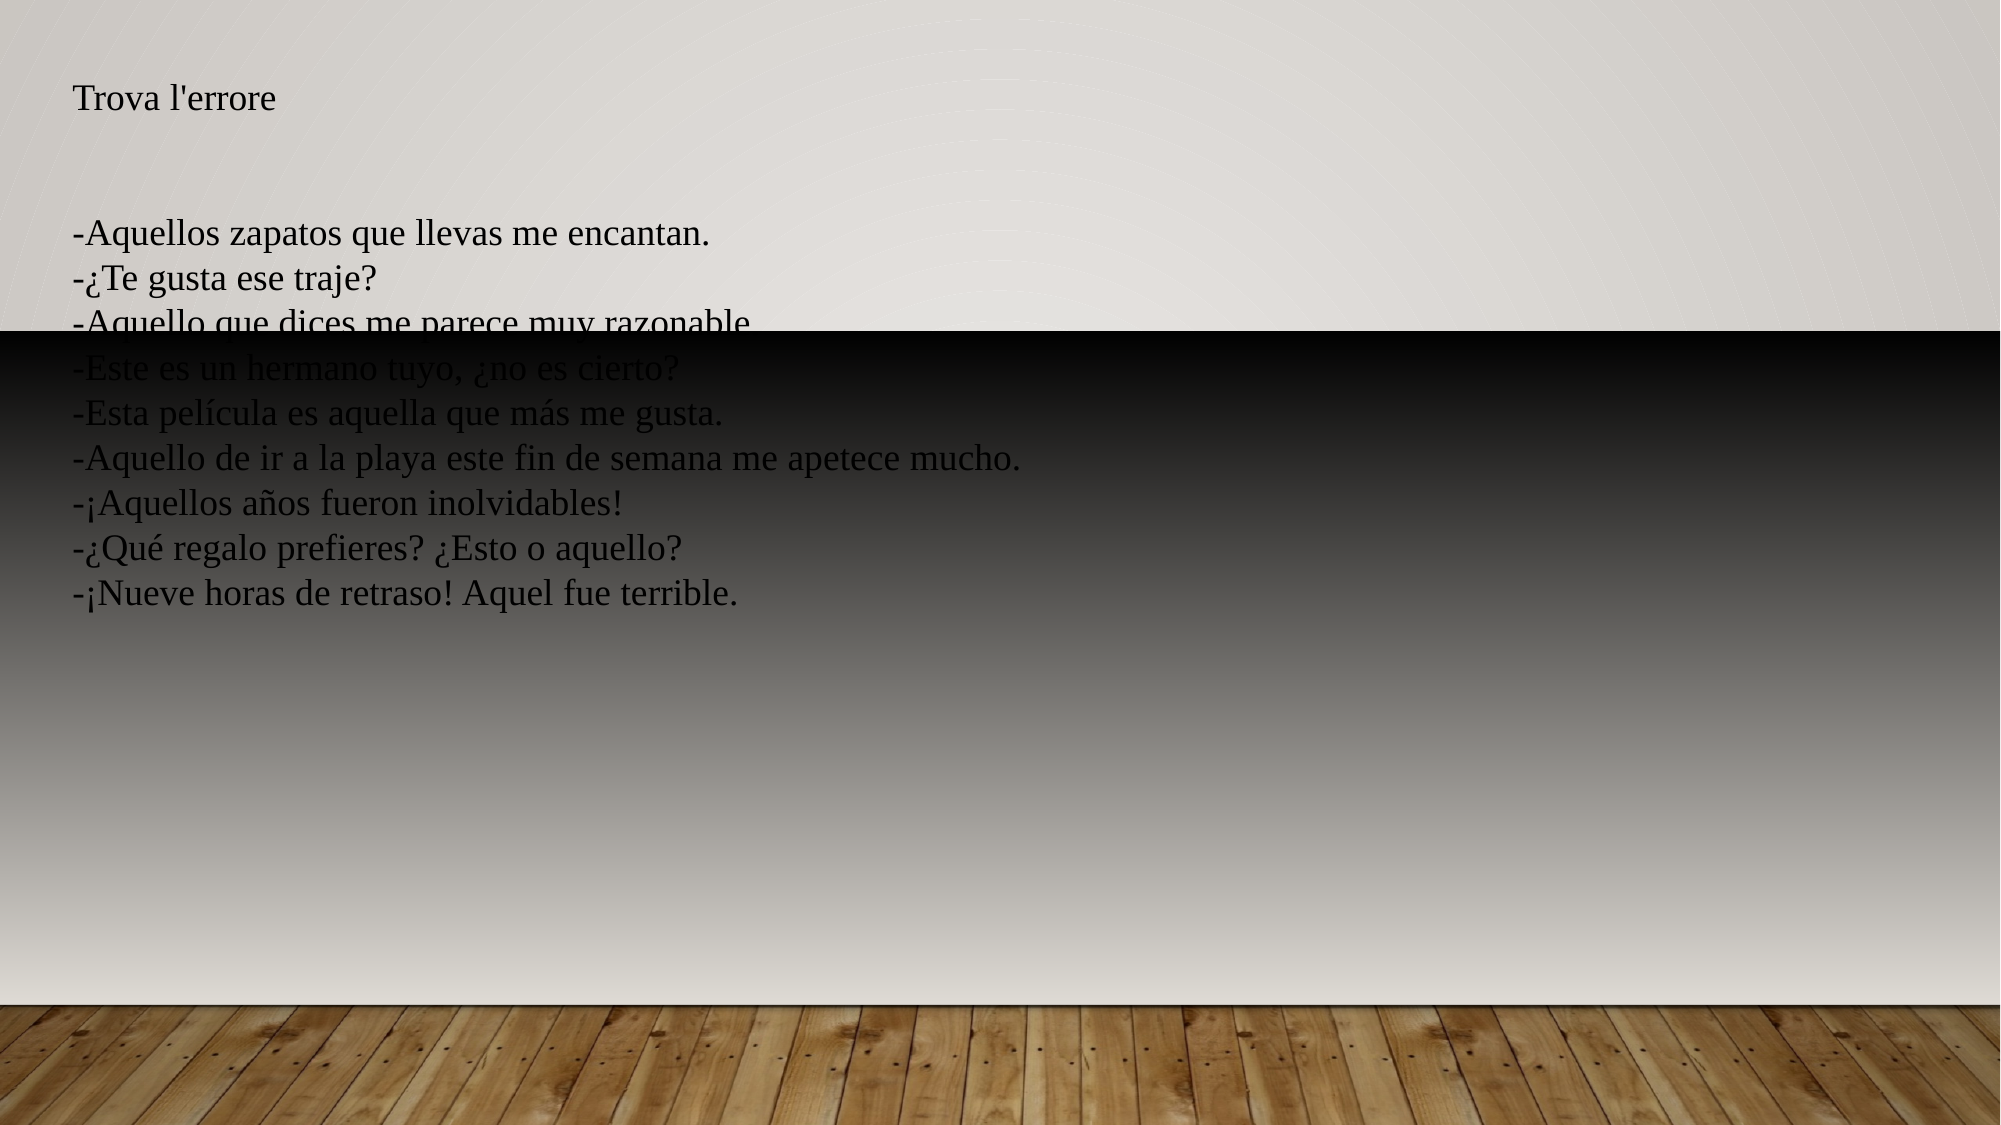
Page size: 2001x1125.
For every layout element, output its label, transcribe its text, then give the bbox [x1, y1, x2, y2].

text_box Trova l'errore -Aquellos zapatos que llevas me encantan. -¿Te gusta ese traje? -Aquello que dices me parece muy razonable. -Este es un hermano tuyo, ¿no es cierto? -Esta película es aquella que más me gusta. -Aquello de ir a la playa este fin de semana me apetece mucho. -¡Aquellos años fueron inolvidables! -¿Qué regalo prefieres? ¿Esto o aquello? -¡Nueve horas de retraso! Aquel fue terrible. [57, 64, 1502, 626]
